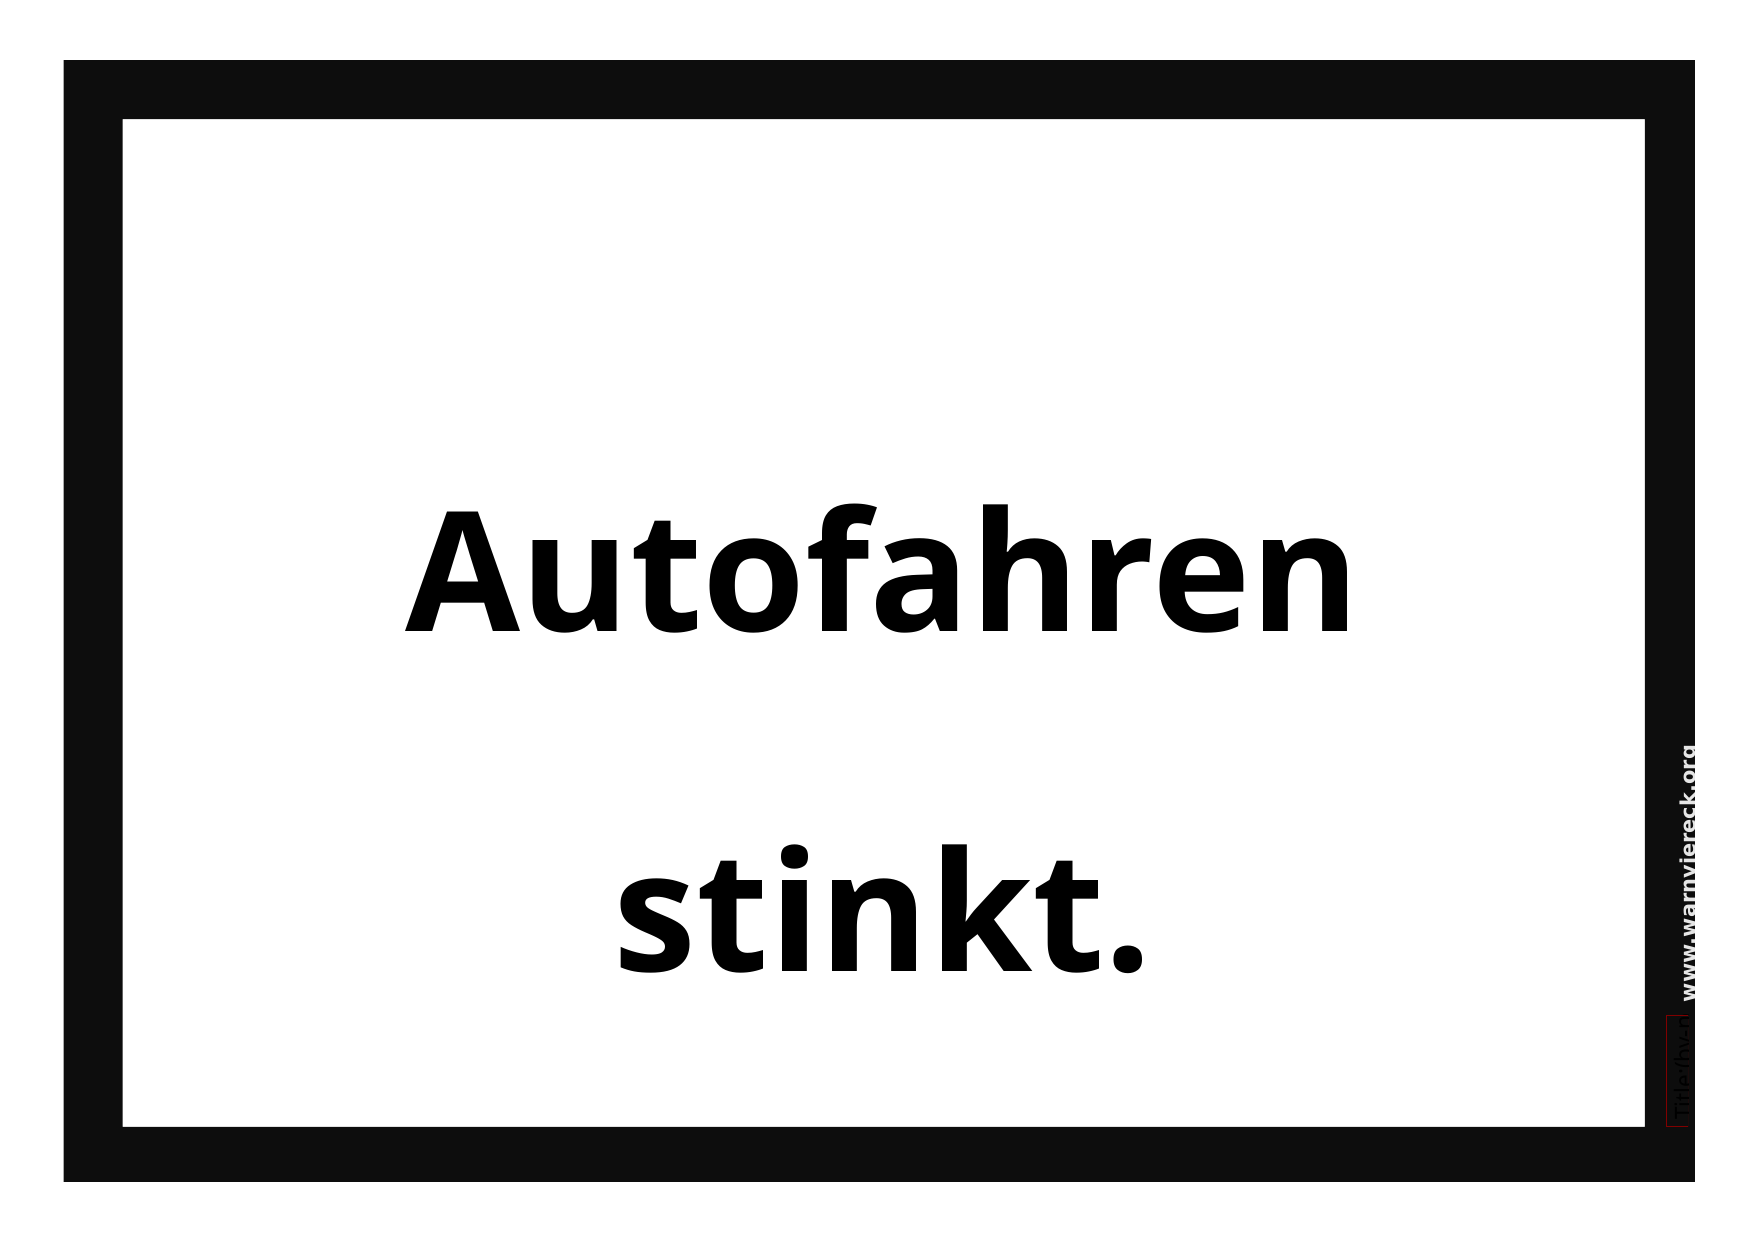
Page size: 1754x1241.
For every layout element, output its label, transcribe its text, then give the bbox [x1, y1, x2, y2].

text_box Autofahren stinkt. Autoabgase enthalten Benzol, Ruß, Feinstaub und CO2. [372, 332, 1395, 1152]
